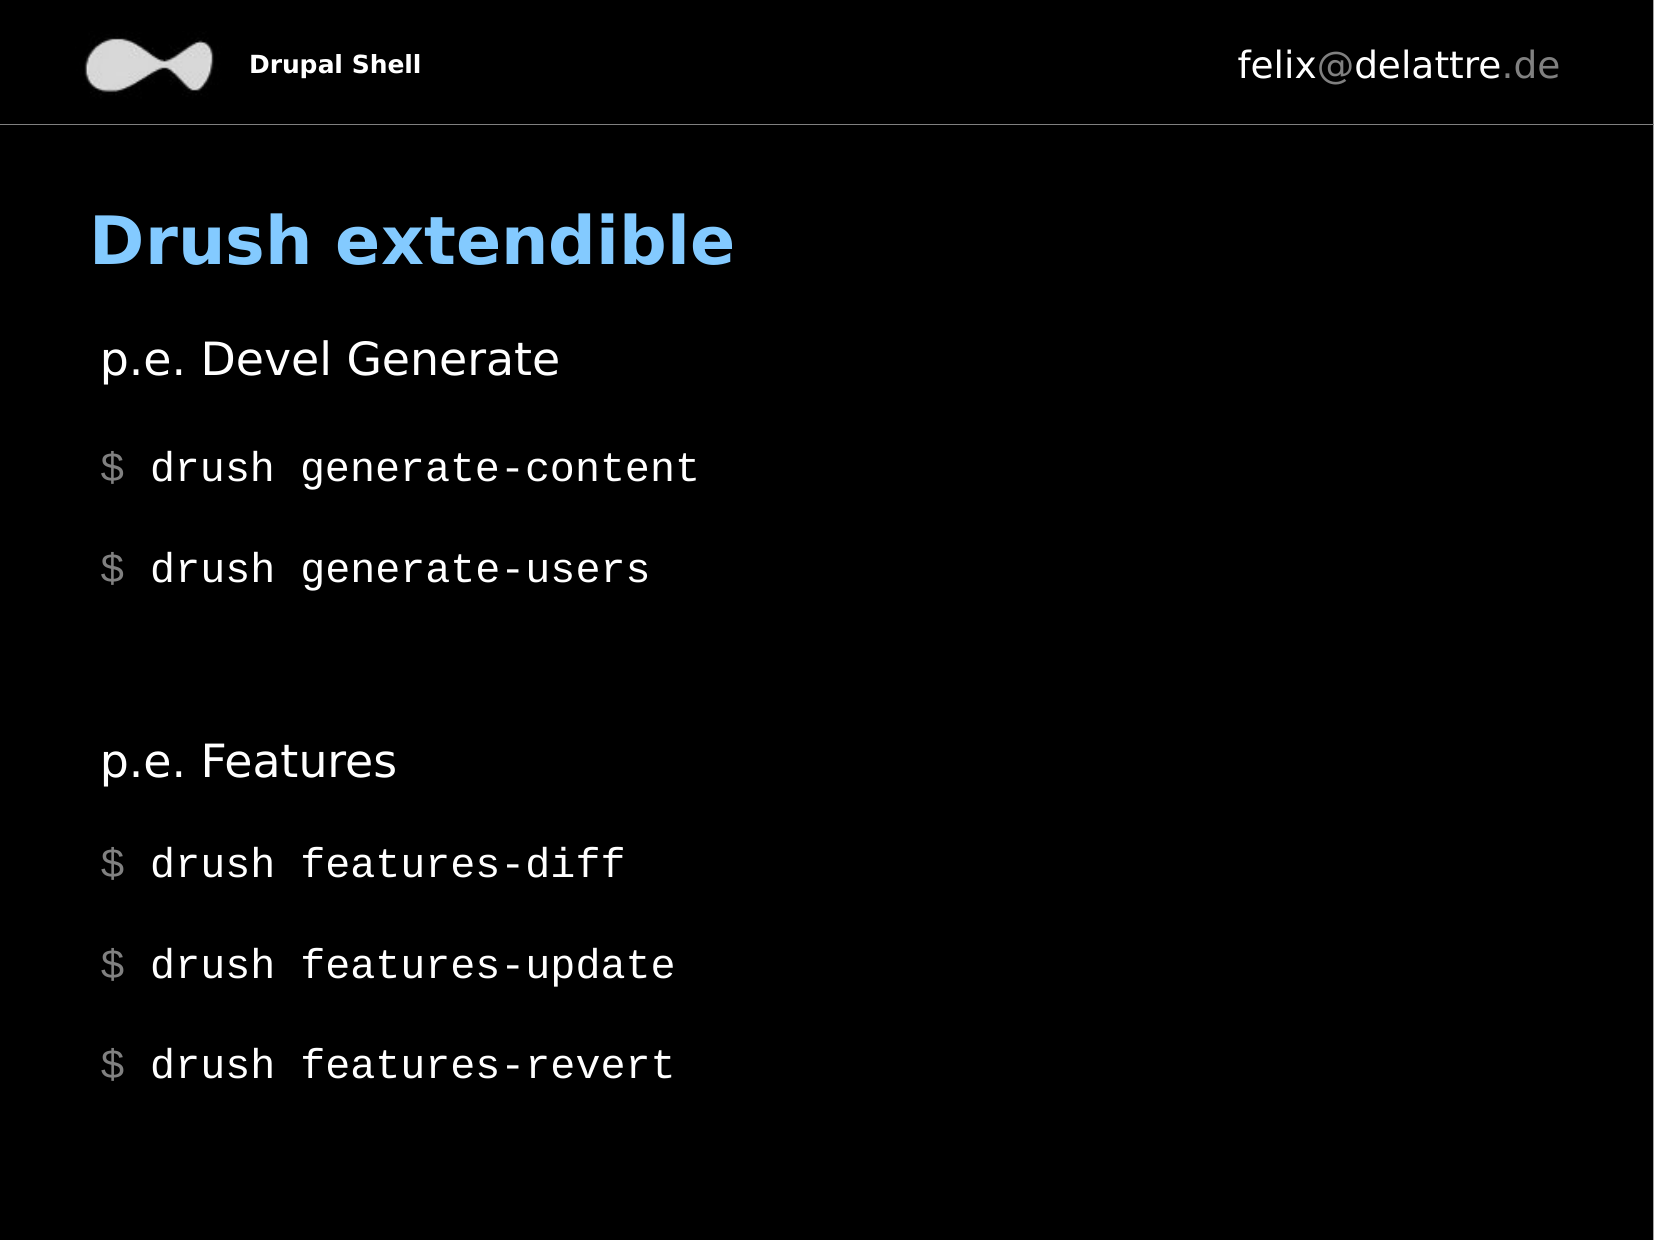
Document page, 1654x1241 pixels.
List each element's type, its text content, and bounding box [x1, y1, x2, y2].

text_box $ drush generate-users [76, 531, 1288, 612]
text_box p.e. Devel Generate [76, 316, 1342, 403]
text_box $ drush features-revert [76, 1027, 1288, 1108]
text_box Drush extendible [75, 195, 751, 289]
text_box $ drush generate-content [76, 430, 1288, 511]
text_box $ drush features-update [76, 927, 1288, 1008]
text_box $ drush features-diff [76, 826, 1288, 907]
text_box p.e. Features [76, 718, 1342, 805]
picture [62, 31, 229, 104]
